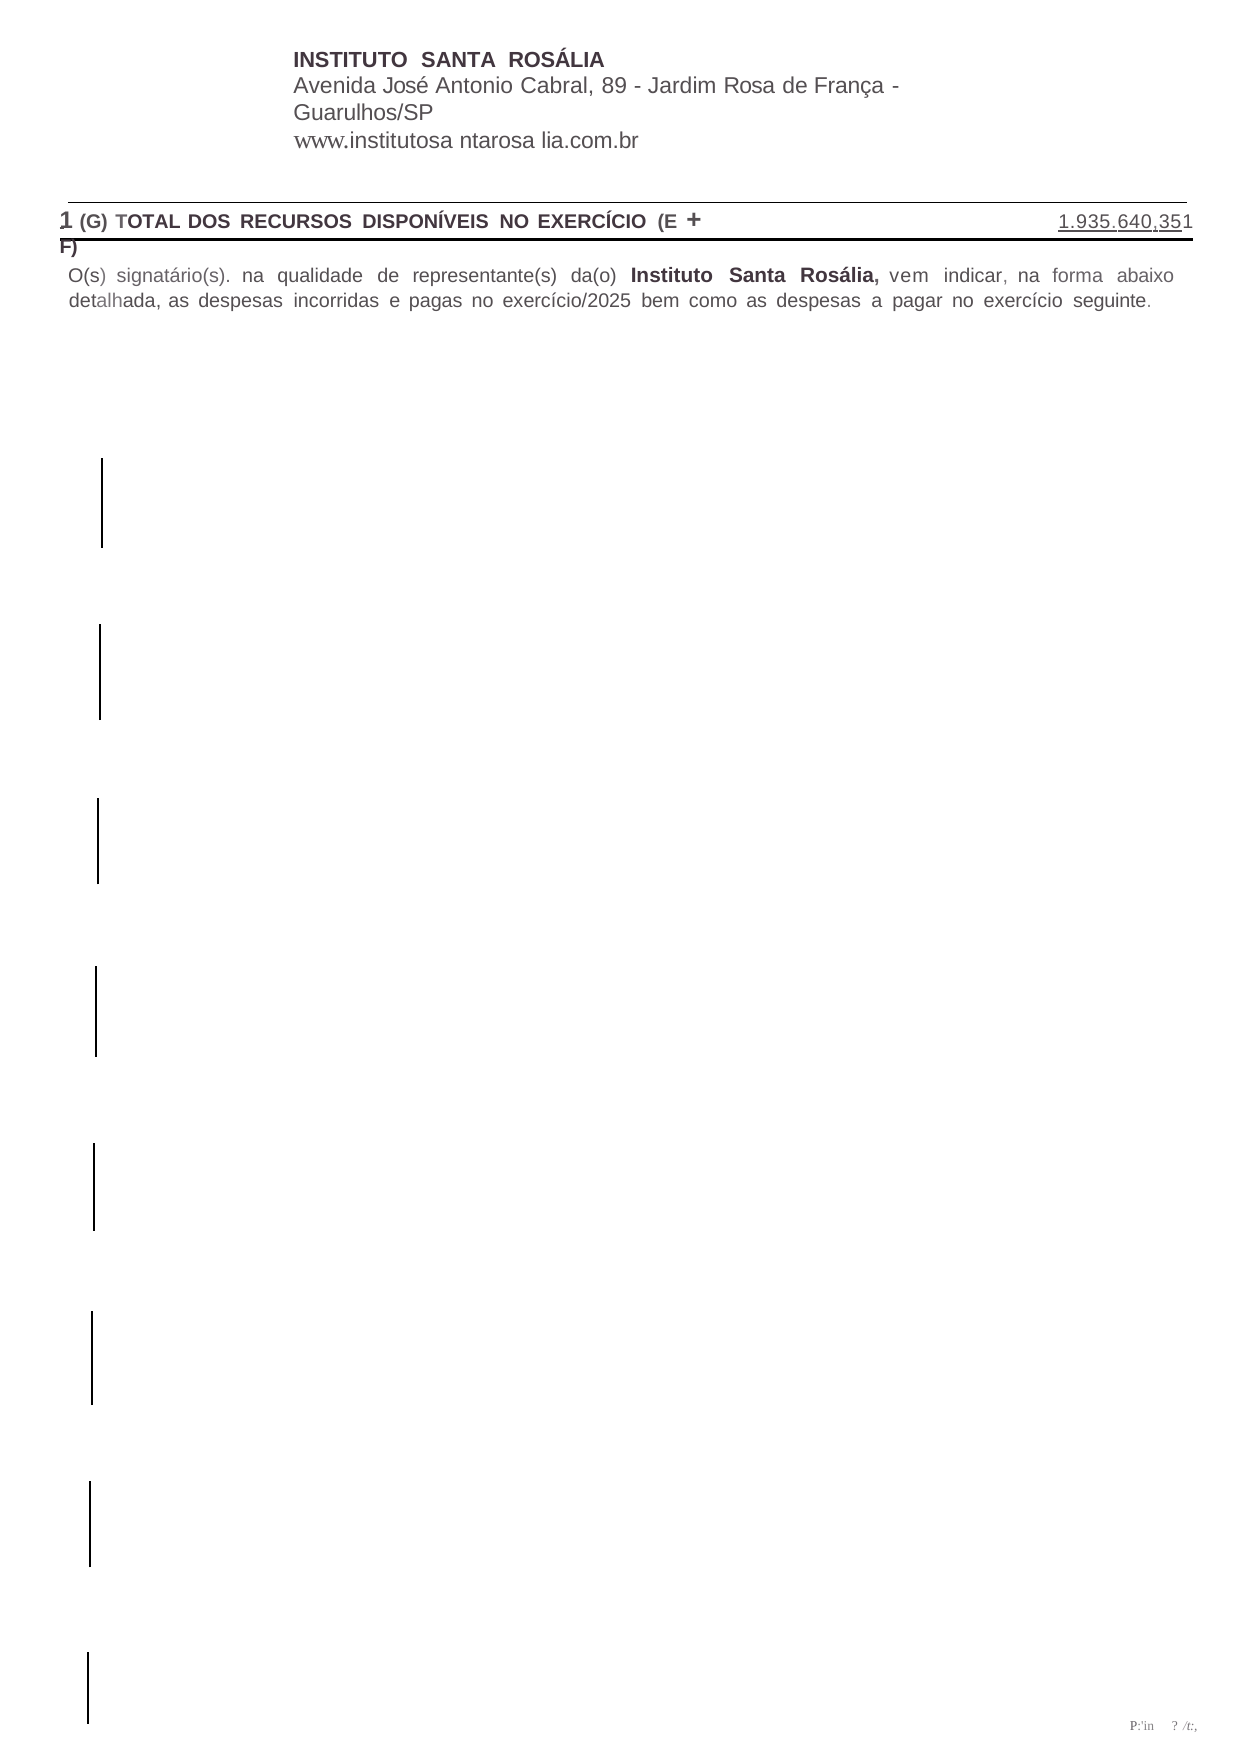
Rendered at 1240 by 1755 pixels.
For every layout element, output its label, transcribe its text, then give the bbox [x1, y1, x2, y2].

text_box INSTITUTO SANTA ROSÁLIA Avenida José Antonio Cabral, 89 - Jardim Rosa de França - Guarulhos/SP www. institutosa ntarosa lia.com.br [291, 43, 1041, 131]
text_box O(s) signatário(s). na qualidade de representante(s) da(o) Instituto Santa Rosália, vem indicar, na forma abaixo detalhada, as despesas incorridas e pagas no exercício/2025 bem como as despesas a pagar no exercício seguinte. [66, 259, 1188, 314]
text_box 1 (G) TOTAL DOS RECURSOS DISPONÍVEIS NO EXERCÍCIO (E + F) [57, 200, 728, 236]
text_box P:'in ? /t:, [1127, 1714, 1203, 1735]
text_box 1.935.640,351 [1056, 206, 1202, 235]
